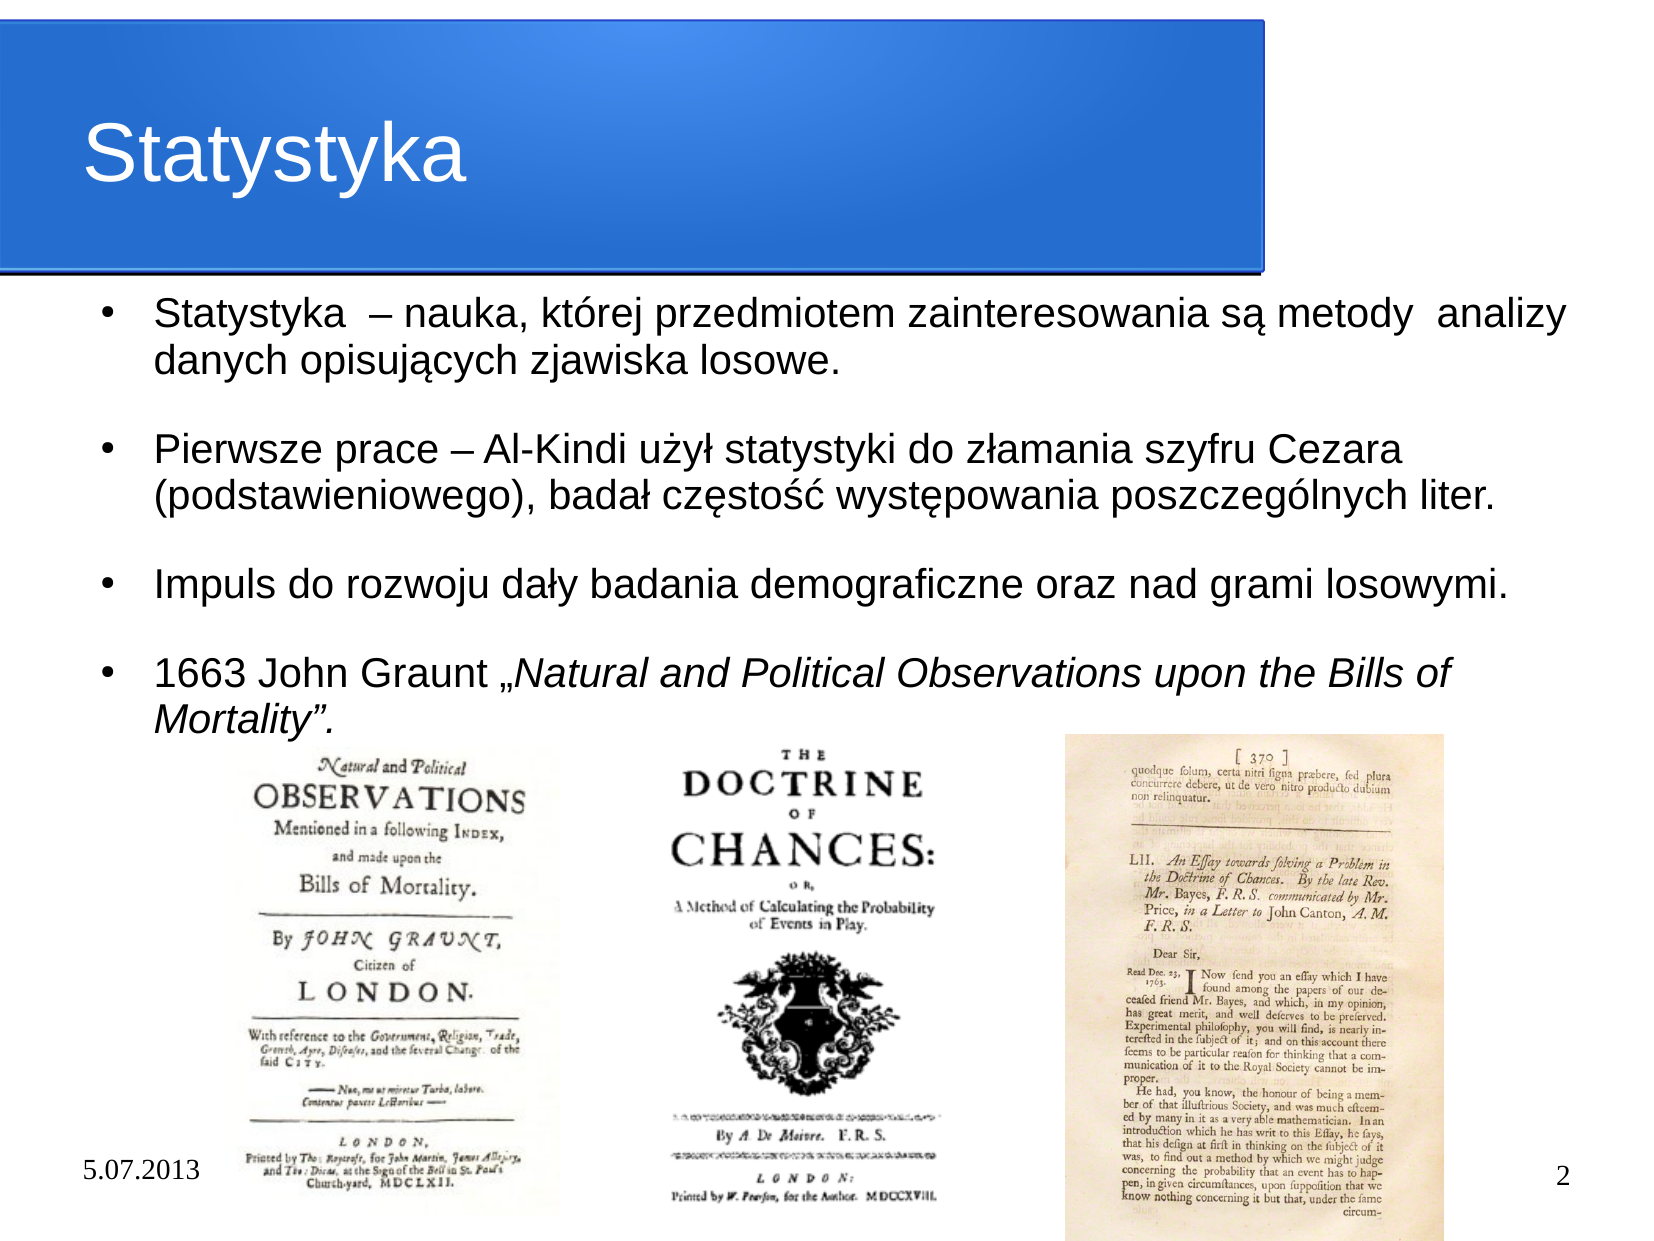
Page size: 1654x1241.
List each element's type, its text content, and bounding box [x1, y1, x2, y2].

picture [631, 719, 976, 1227]
picture [225, 746, 560, 1216]
title Statystyka [82, 49, 1250, 257]
list Statystyka – nauka, której przedmiotem zainteresowania są metody analizy danych opisujących zjawiska losowe. Pierwsze prace – Al-Kindi użył statystyki do złamania szyfru Cezara (podstawieniowego), badał częstość występowania poszczególnych liter. Impuls do rozwoju dały badania demograficzne oraz nad grami losowymi. 1663 John Graunt „Natural and Political Observations upon the Bills of Mortality”. [82, 290, 1591, 1010]
picture [1065, 734, 1444, 1241]
